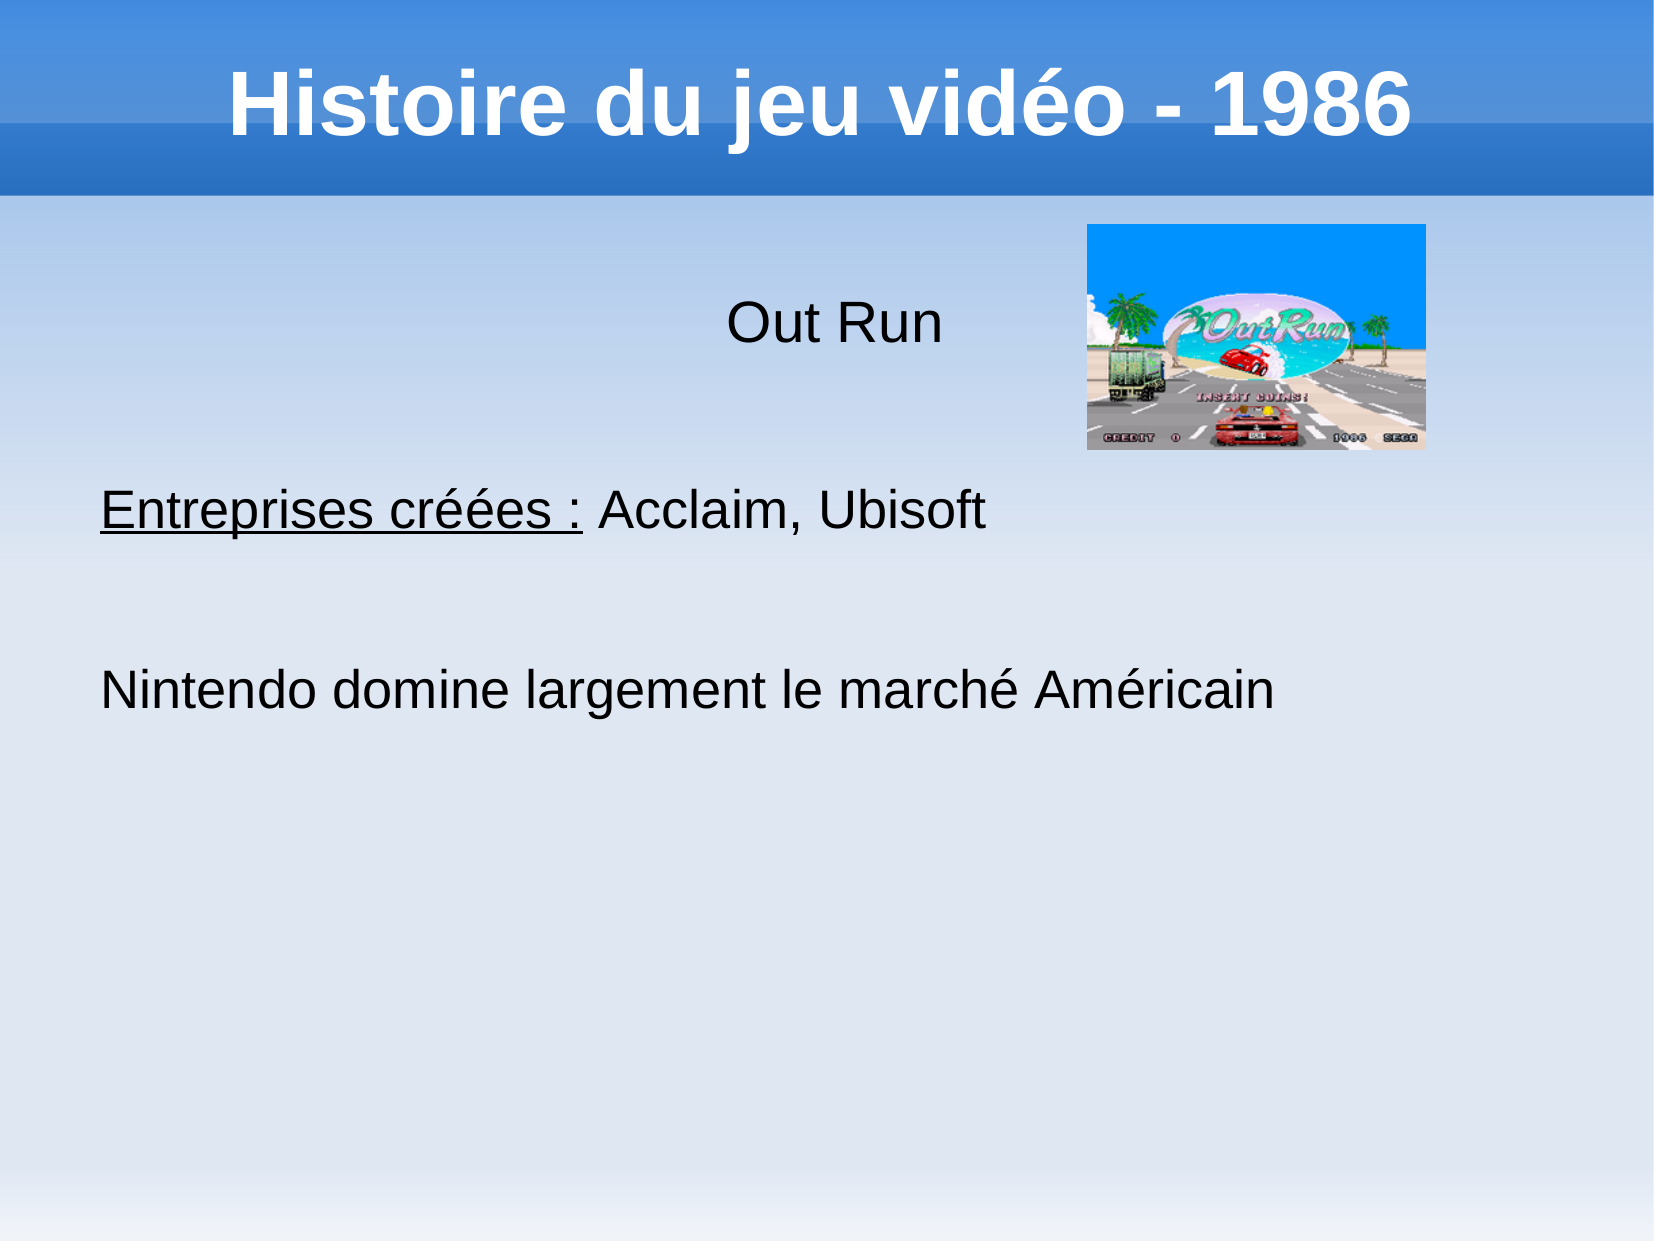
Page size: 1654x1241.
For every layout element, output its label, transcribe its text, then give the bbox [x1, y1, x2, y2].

list Out Run Entreprises créées : Acclaim, Ubisoft Nintendo domine largement le marché Américain [82, 290, 1571, 1094]
title Histoire du jeu vidéo - 1986 [76, 7, 1565, 200]
picture [0, 0, 1654, 1241]
